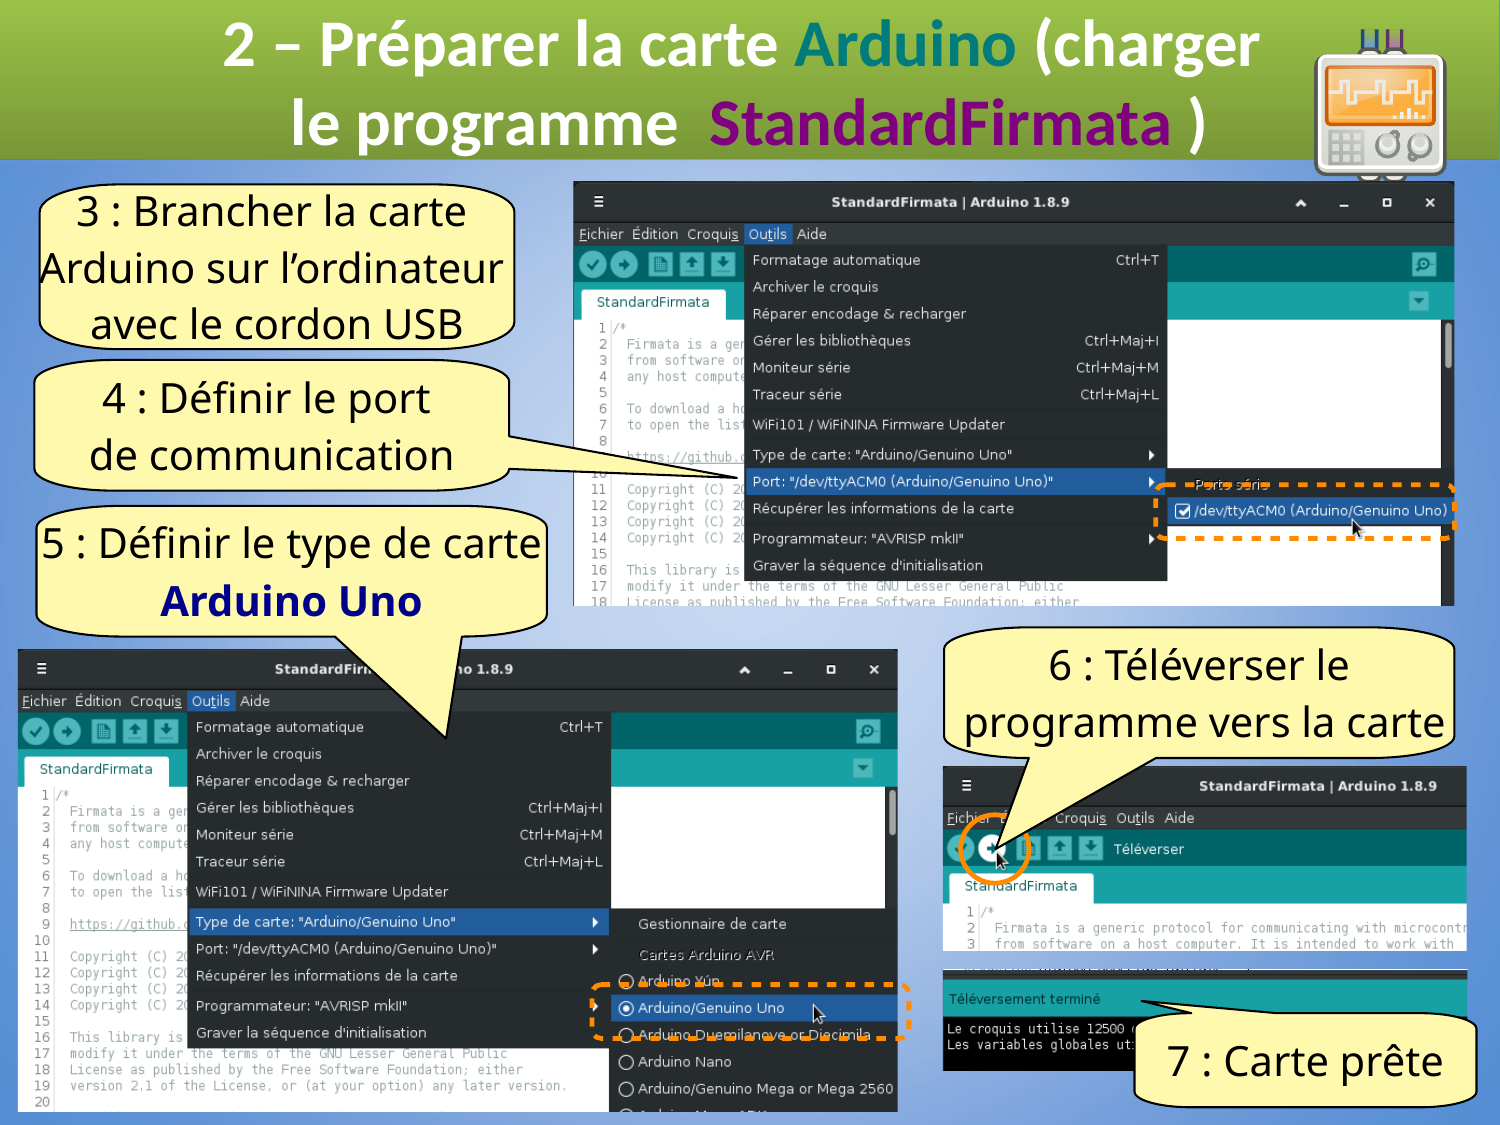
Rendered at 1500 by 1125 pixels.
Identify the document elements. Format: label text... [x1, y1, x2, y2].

text_box 7 : Carte prête [1134, 1000, 1477, 1108]
text_box 4 : Définir le port de communication [34, 359, 737, 491]
text_box 5 : Définir le type de carte Arduino Uno [36, 505, 547, 739]
picture [0, 29, 1500, 1125]
text_box 2 – Préparer la carte Arduino (charger le programme StandardFirmata ) [0, 0, 1500, 159]
text_box 3 : Brancher la carte Arduino sur l’ordinateur avec le cordon USB [39, 184, 515, 350]
text_box 6 : Téléverser le programme vers la carte [944, 627, 1455, 849]
